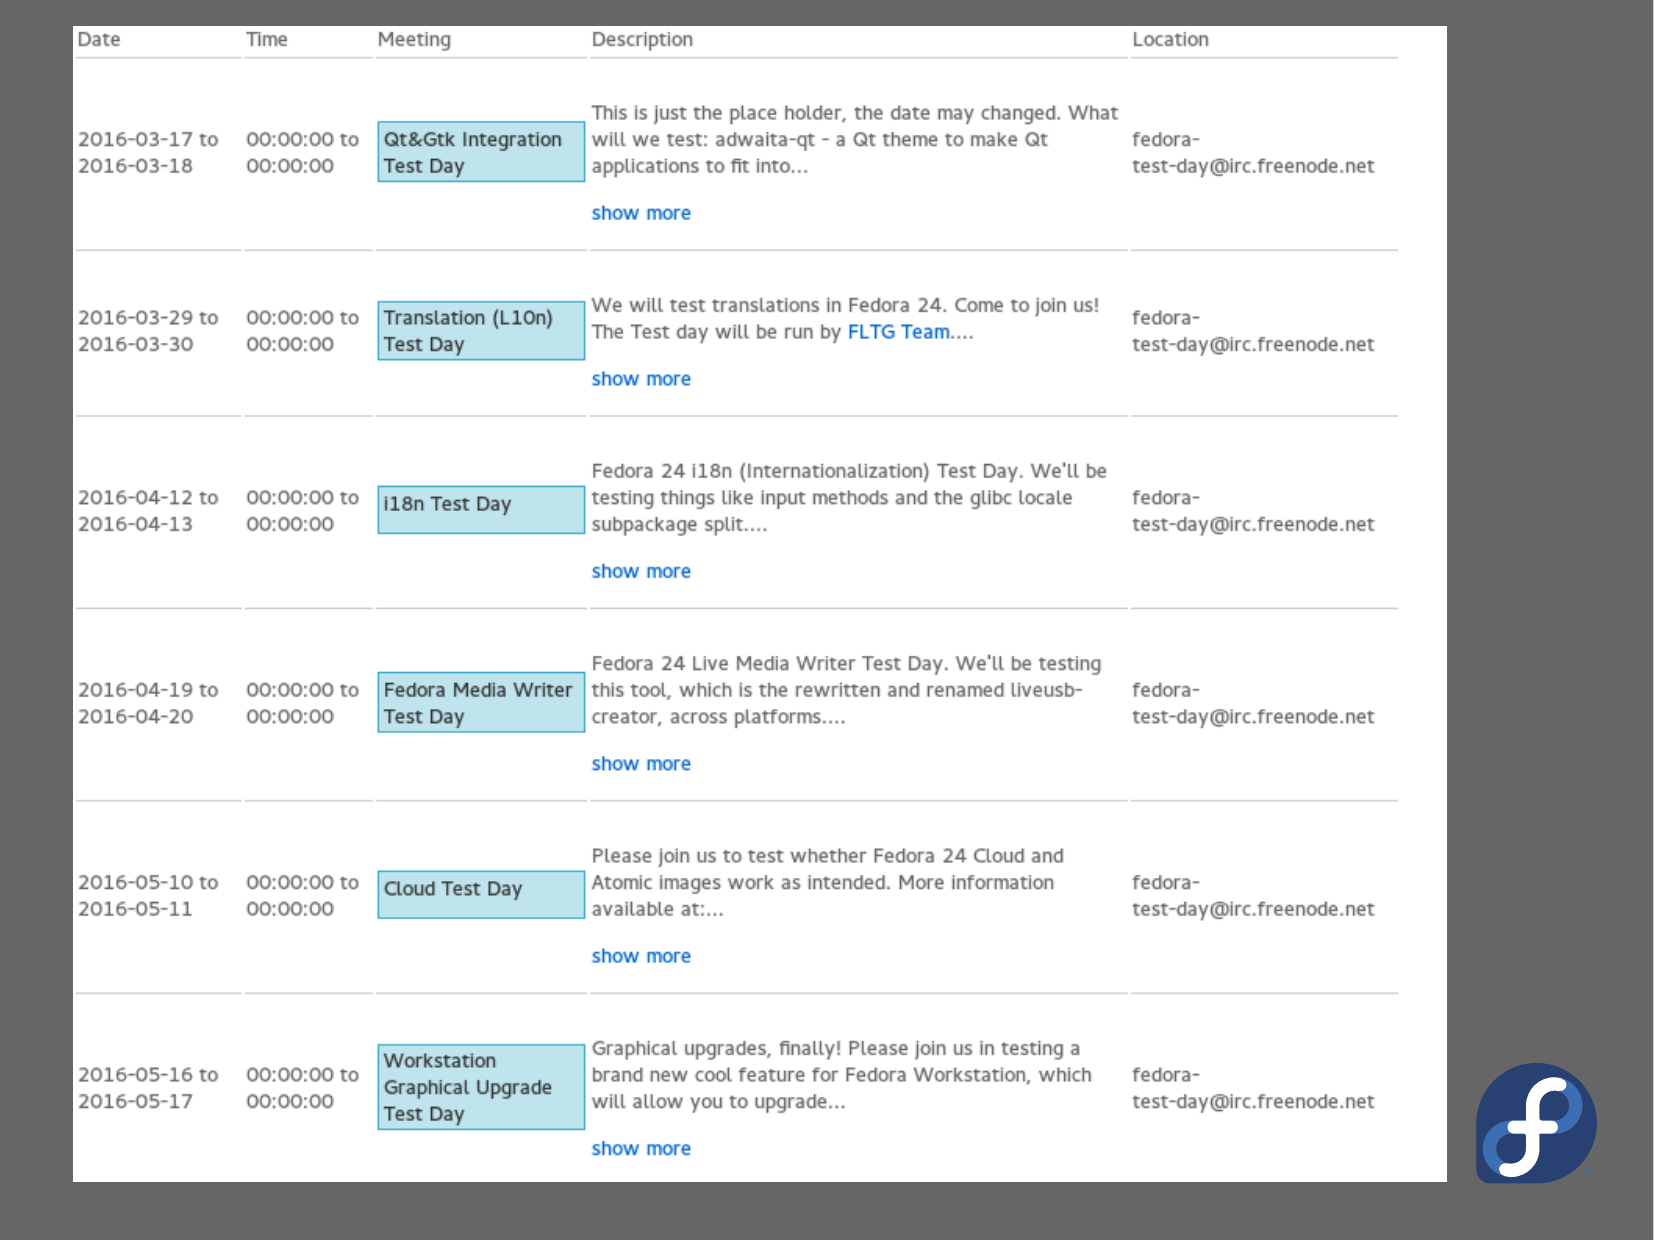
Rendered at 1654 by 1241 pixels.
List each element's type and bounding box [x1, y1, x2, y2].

picture [1476, 1062, 1597, 1184]
picture [73, 26, 1447, 1182]
